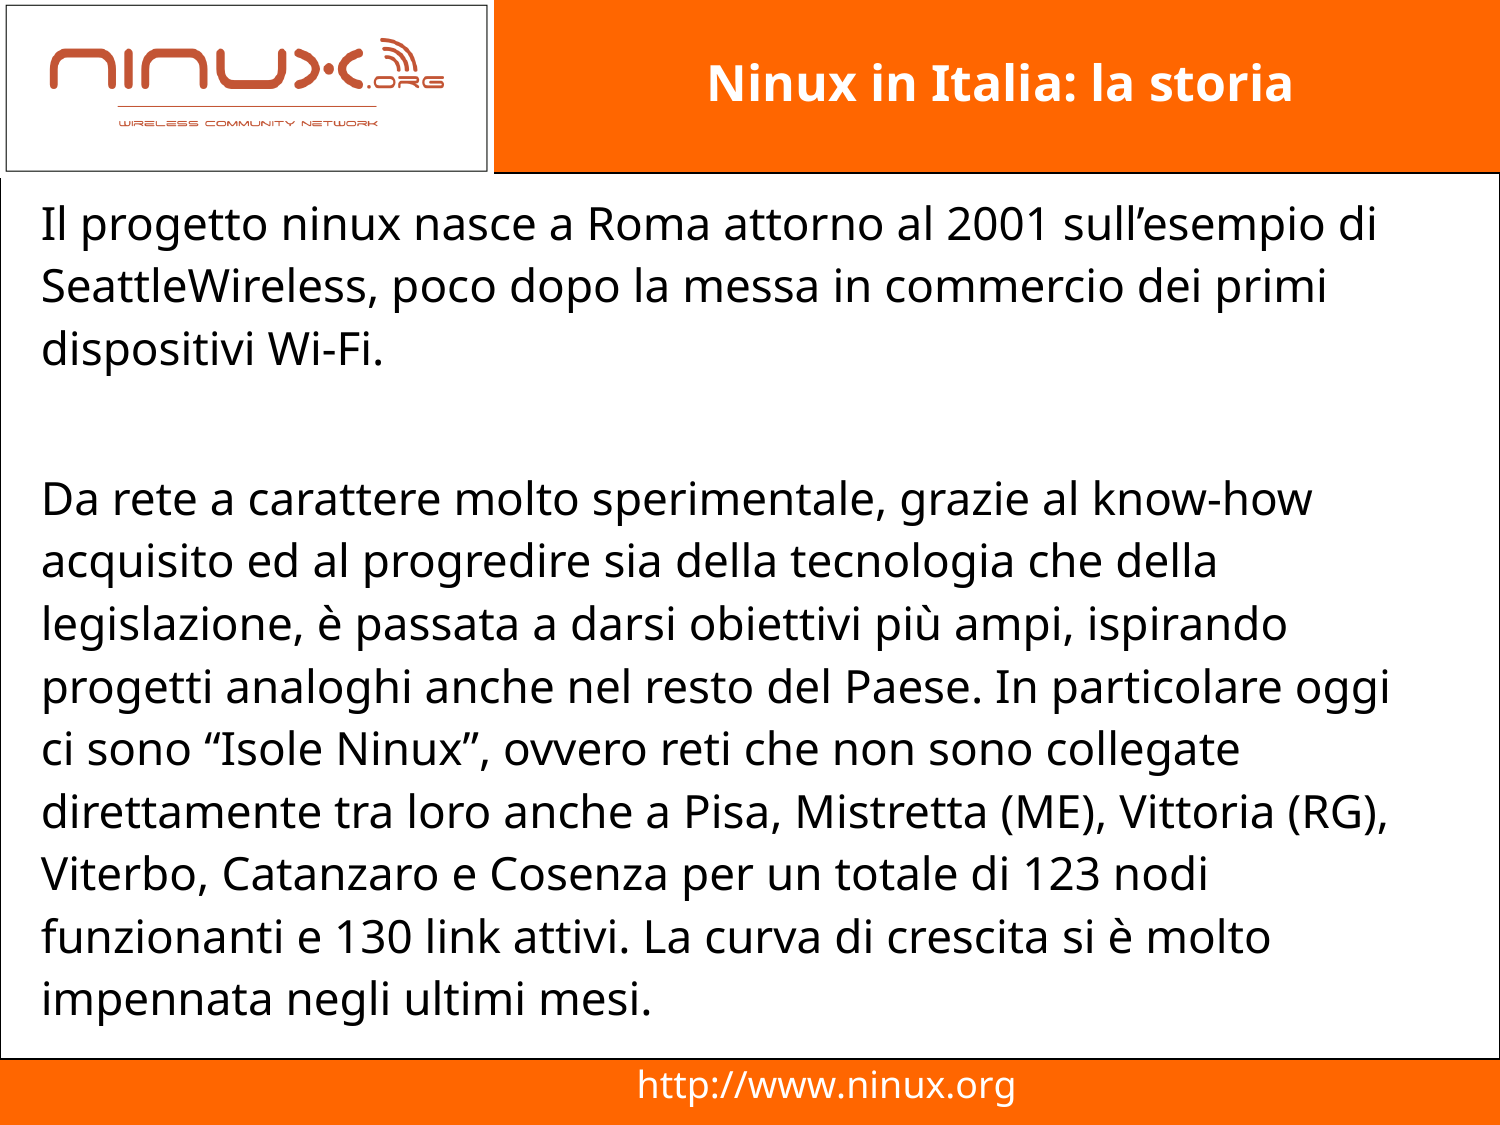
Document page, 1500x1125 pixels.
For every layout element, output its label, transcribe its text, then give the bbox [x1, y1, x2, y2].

text_box http://www.ninux.org [621, 1053, 1159, 1125]
title Ninux in Italia: la storia [501, 0, 1500, 165]
list Il progetto ninux nasce a Roma attorno al 2001 sull’esempio di SeattleWireless, poco dopo la messa in commercio dei primi dispositivi Wi-Fi. Da rete a carattere molto sperimentale, grazie al know-how acquisito ed al progredire sia della tecnologia che della legislazione, è passata a darsi obiettivi più ampi, ispirando progetti analoghi anche nel resto del Paese. In particolare oggi ci sono “Isole Ninux”, ovvero reti che non sono collegate direttamente tra loro anche a Pisa, Mistretta (ME), Vittoria (RG), Viterbo, Catanzaro e Cosenza per un totale di 123 nodi funzionanti e 130 link attivi. La curva di crescita si è molto impennata negli ultimi mesi. [25, 183, 1447, 1004]
picture [0, 0, 494, 178]
